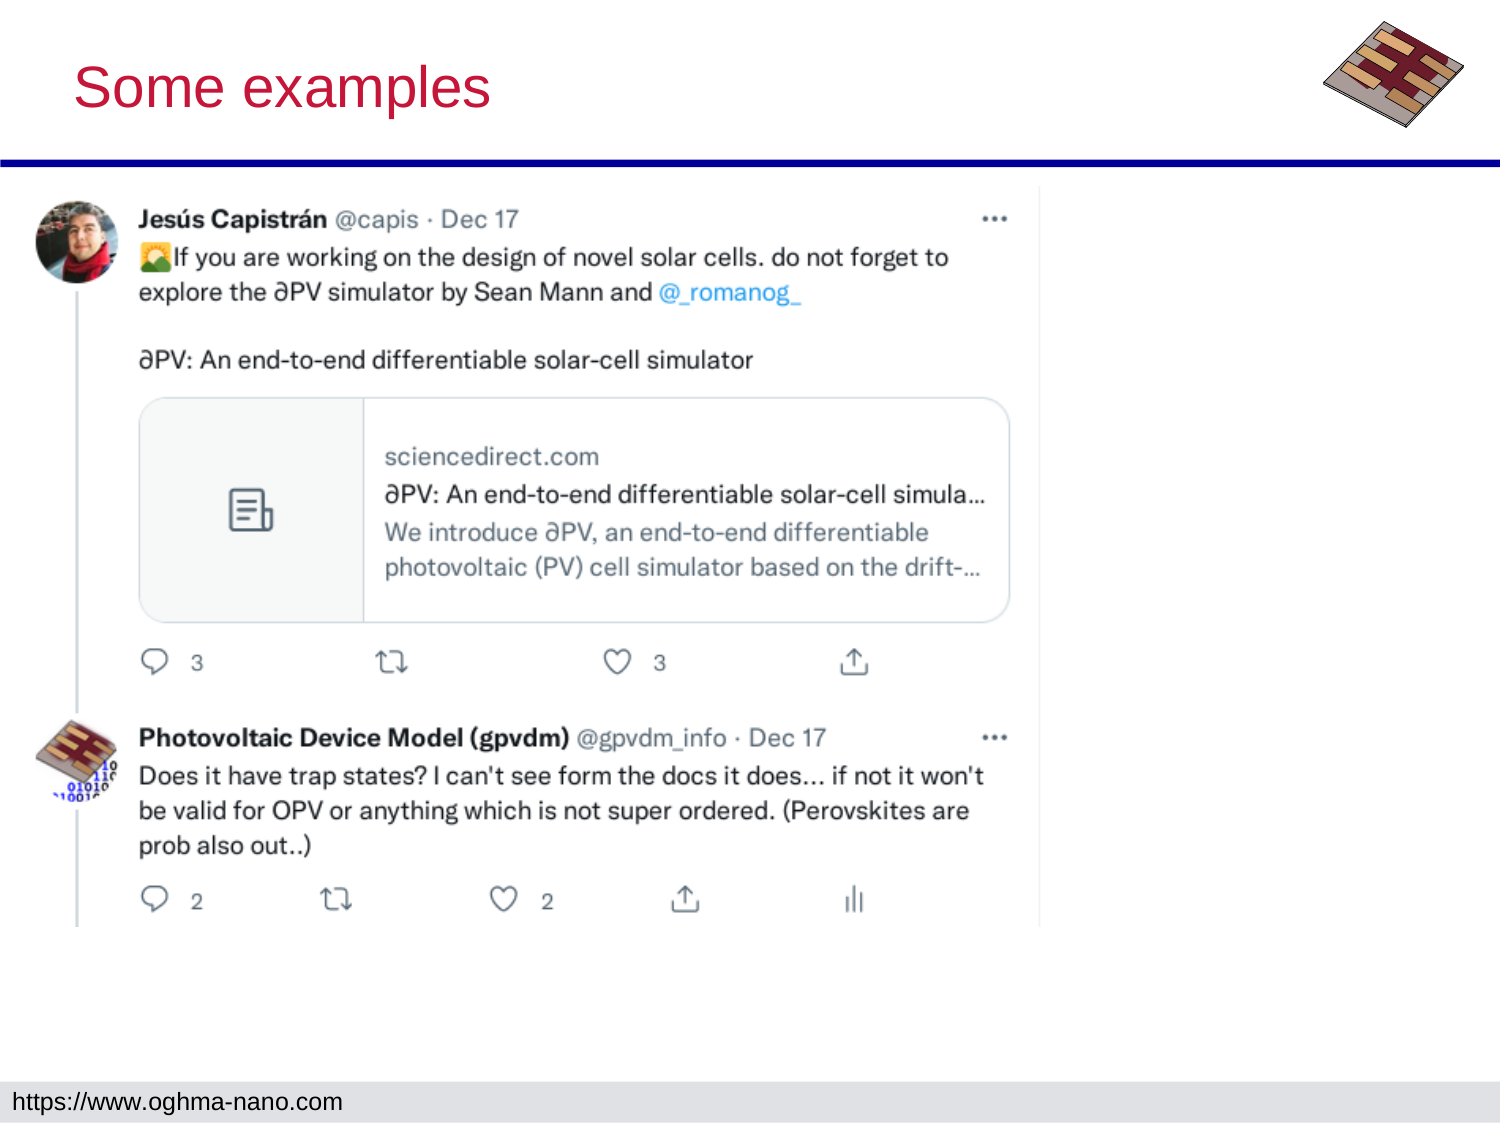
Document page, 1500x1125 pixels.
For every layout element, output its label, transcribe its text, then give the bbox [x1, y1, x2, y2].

picture [16, 186, 1055, 927]
title Some examples [59, 34, 1297, 140]
